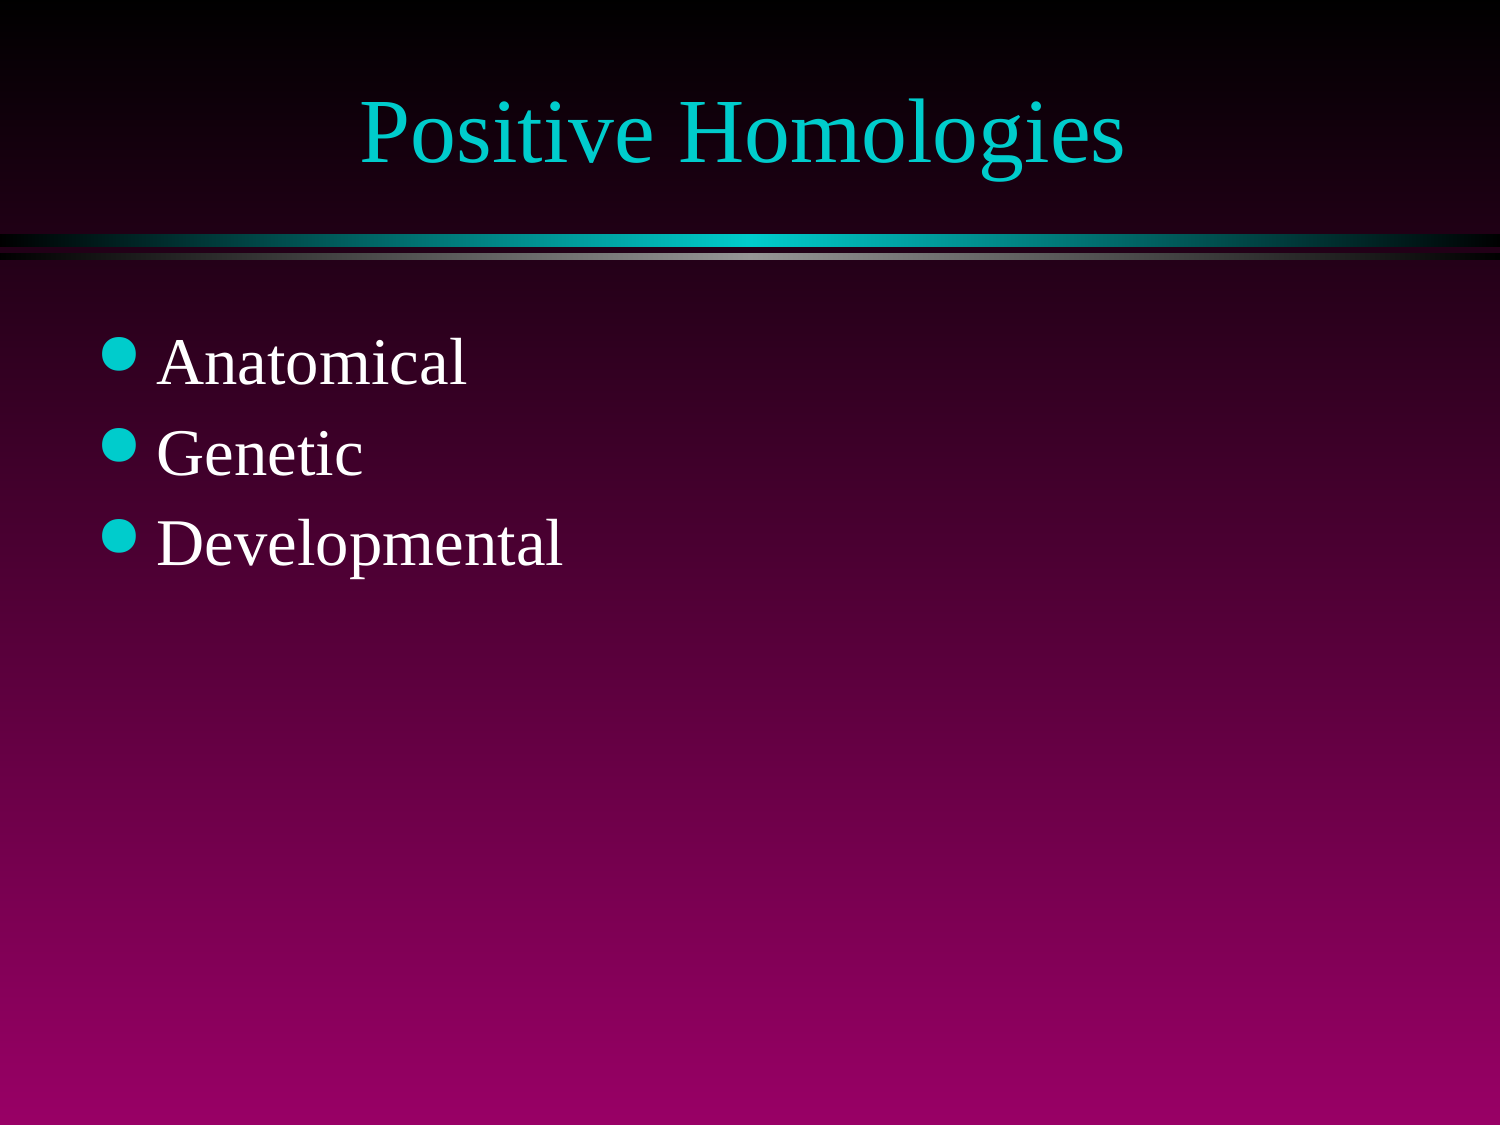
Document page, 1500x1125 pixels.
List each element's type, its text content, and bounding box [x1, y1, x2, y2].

title Positive Homologies [99, 37, 1388, 225]
list Anatomical Genetic Developmental [99, 324, 1388, 978]
